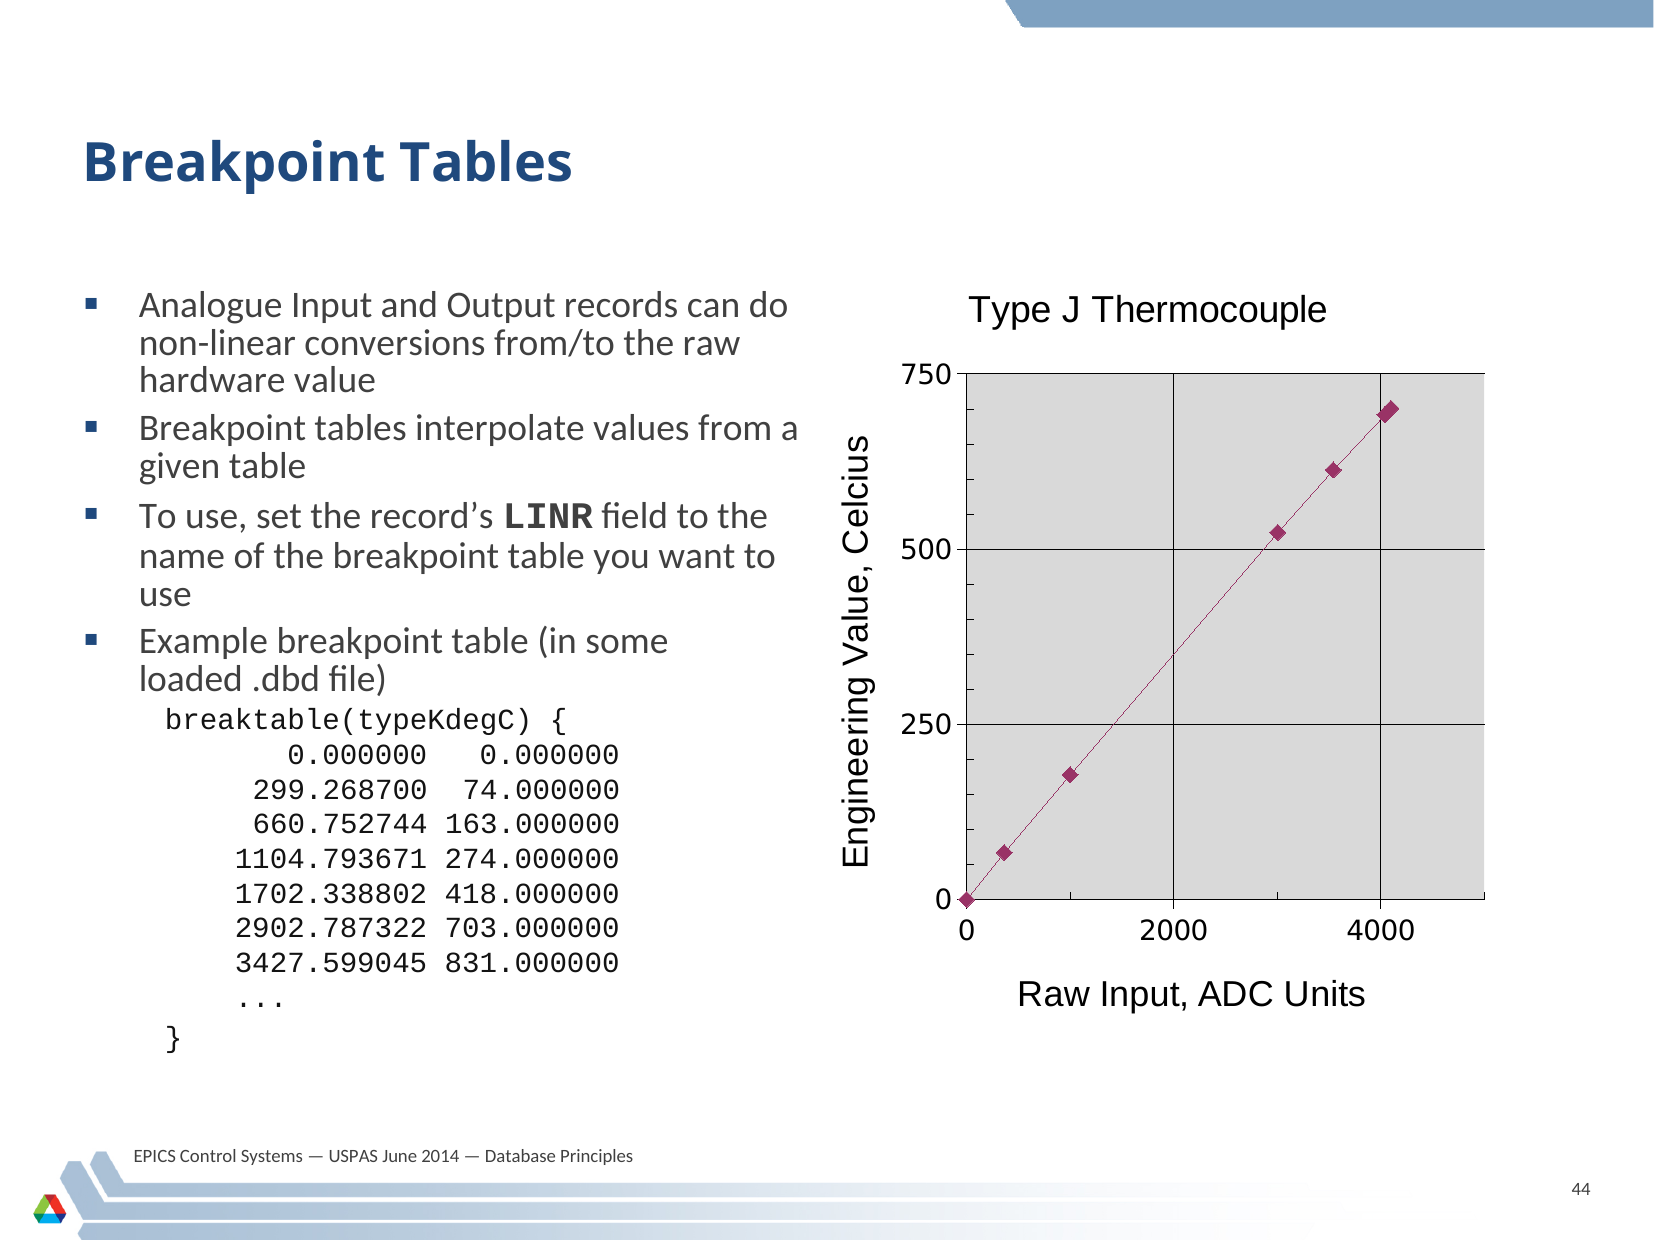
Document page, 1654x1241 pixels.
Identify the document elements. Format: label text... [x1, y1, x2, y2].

picture [0, 1143, 1654, 1240]
chart [797, 252, 1499, 1051]
list Analogue Input and Output records can do non-linear conversions from/to the raw hardware value Breakpoint tables interpolate values from a given table To use, set the record’s LINR field to the name of the breakpoint table you want to use Example breakpoint table (in some loaded .dbd file) breaktable(typeKdegC) { 0.000000 0.000000 299.268700 74.000000 660.752744 163.000000 1104.793671 274.000000 1702.338802 418.000000 2902.787322 703.000000 3427.599045 831.000000 ... } [82, 289, 809, 1130]
title Breakpoint Tables [82, 128, 1571, 192]
picture [0, 0, 1654, 29]
